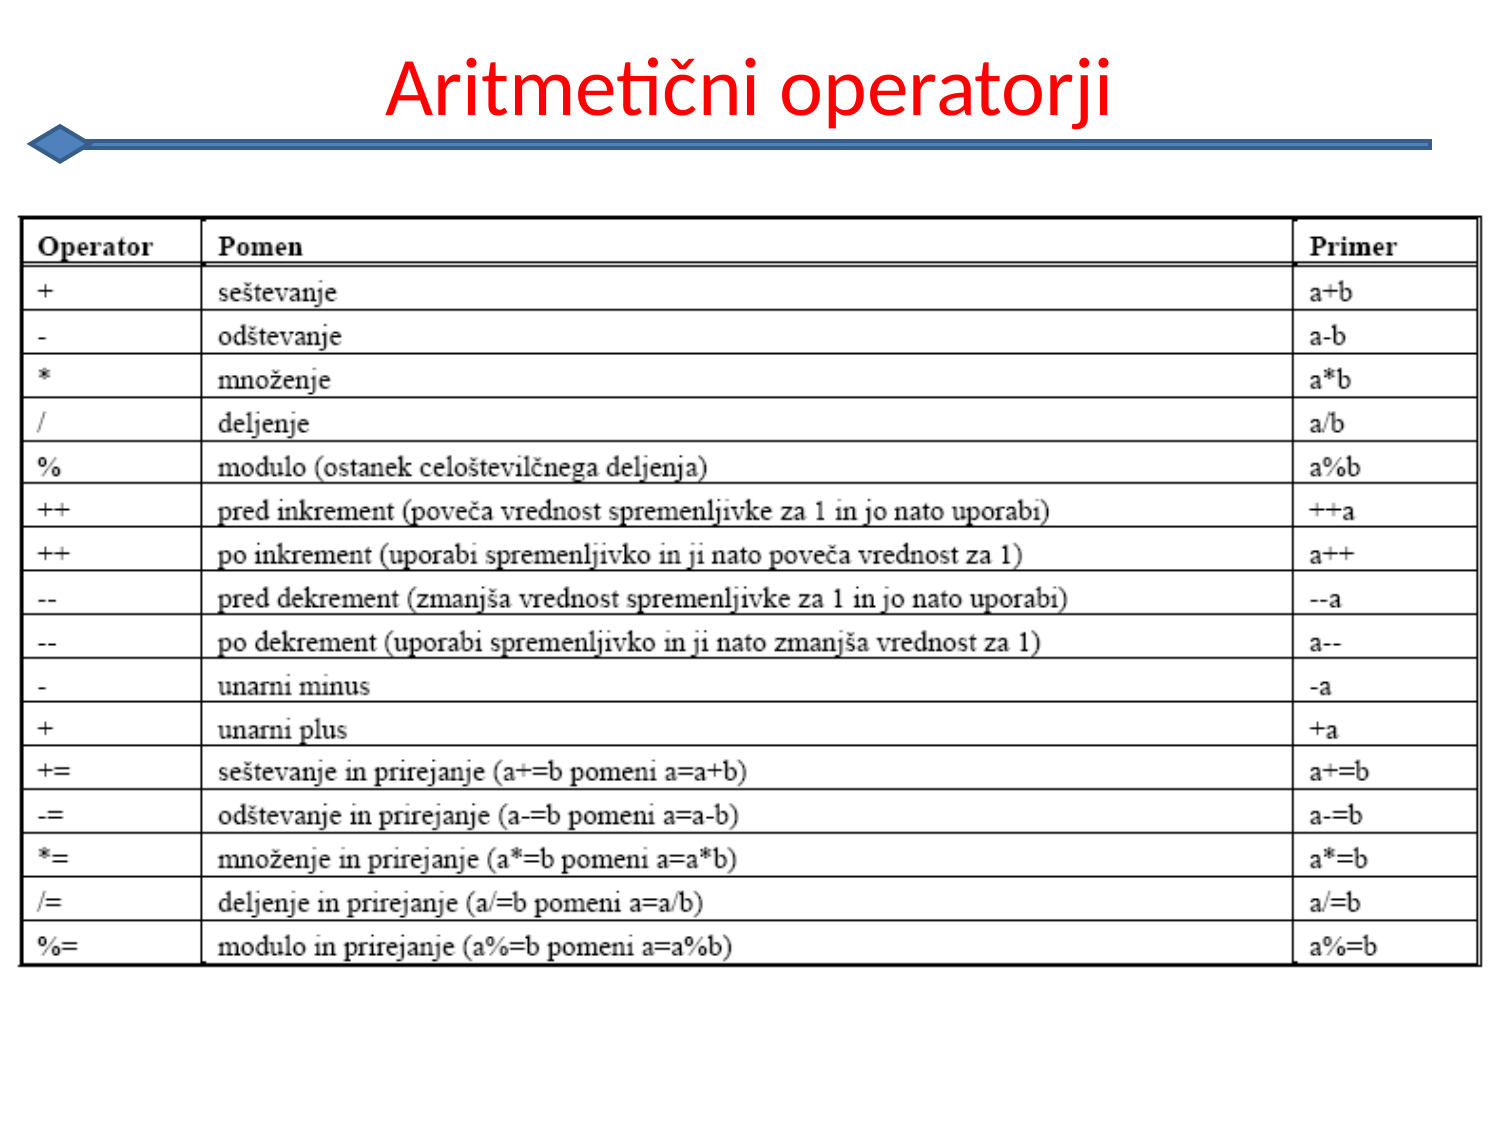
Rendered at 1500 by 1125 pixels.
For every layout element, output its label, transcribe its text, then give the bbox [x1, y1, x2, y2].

picture [5, 199, 1492, 975]
title Aritmetični operatorji [75, 23, 1426, 141]
